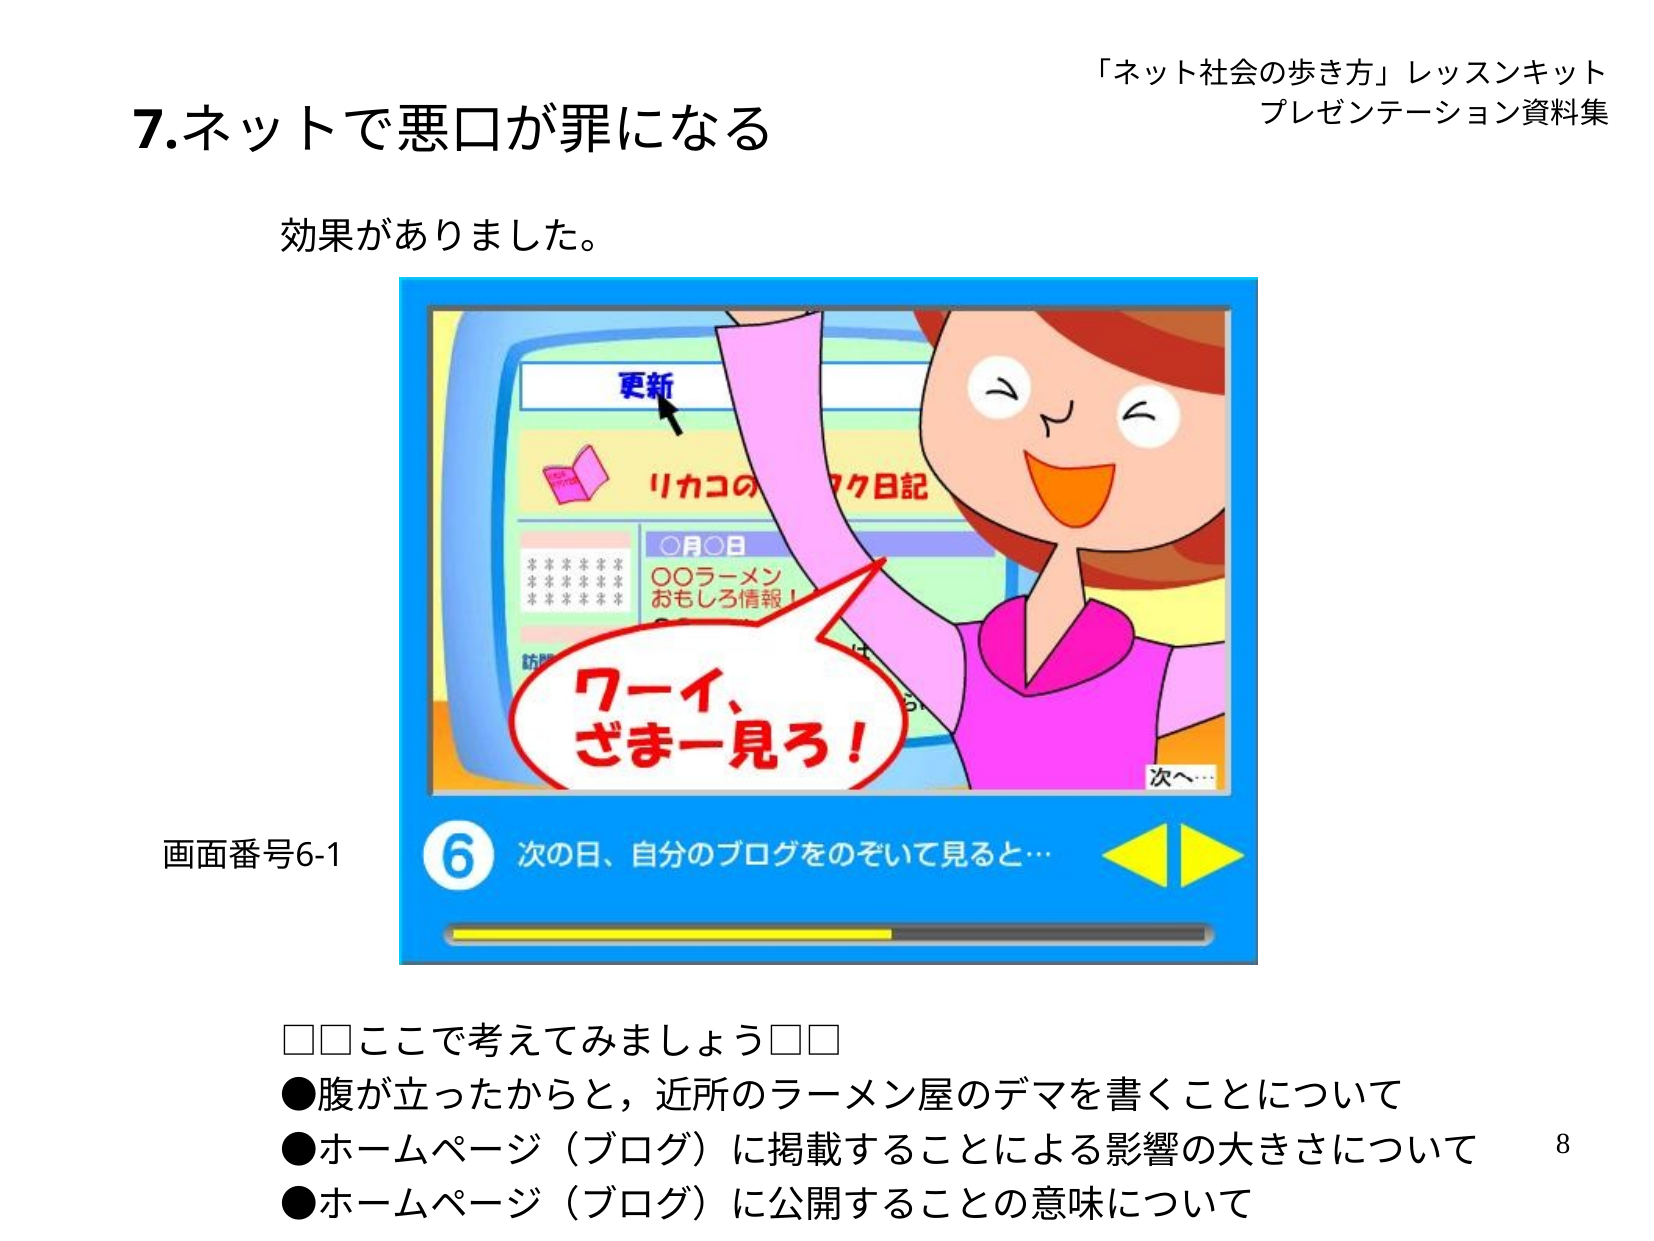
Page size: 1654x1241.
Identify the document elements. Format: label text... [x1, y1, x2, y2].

text_box 7.ネットで悪口が罪になる [118, 88, 1093, 169]
text_box 効果がありました。 [265, 206, 680, 267]
picture [399, 277, 1258, 965]
text_box 「ネット社会の歩き方」レッスンキット プレゼンテーション資料集 [1062, 44, 1625, 139]
text_box □□ここで考えてみましょう□□ ●腹が立ったからと，近所のラーメン屋のデマを書くことについて ●ホームページ（ブログ）に掲載することによる影響の大きさについて ●ホームページ（ブログ）に公開することの意味について [265, 1003, 1506, 1236]
text_box 画面番号6-1 [147, 826, 384, 882]
